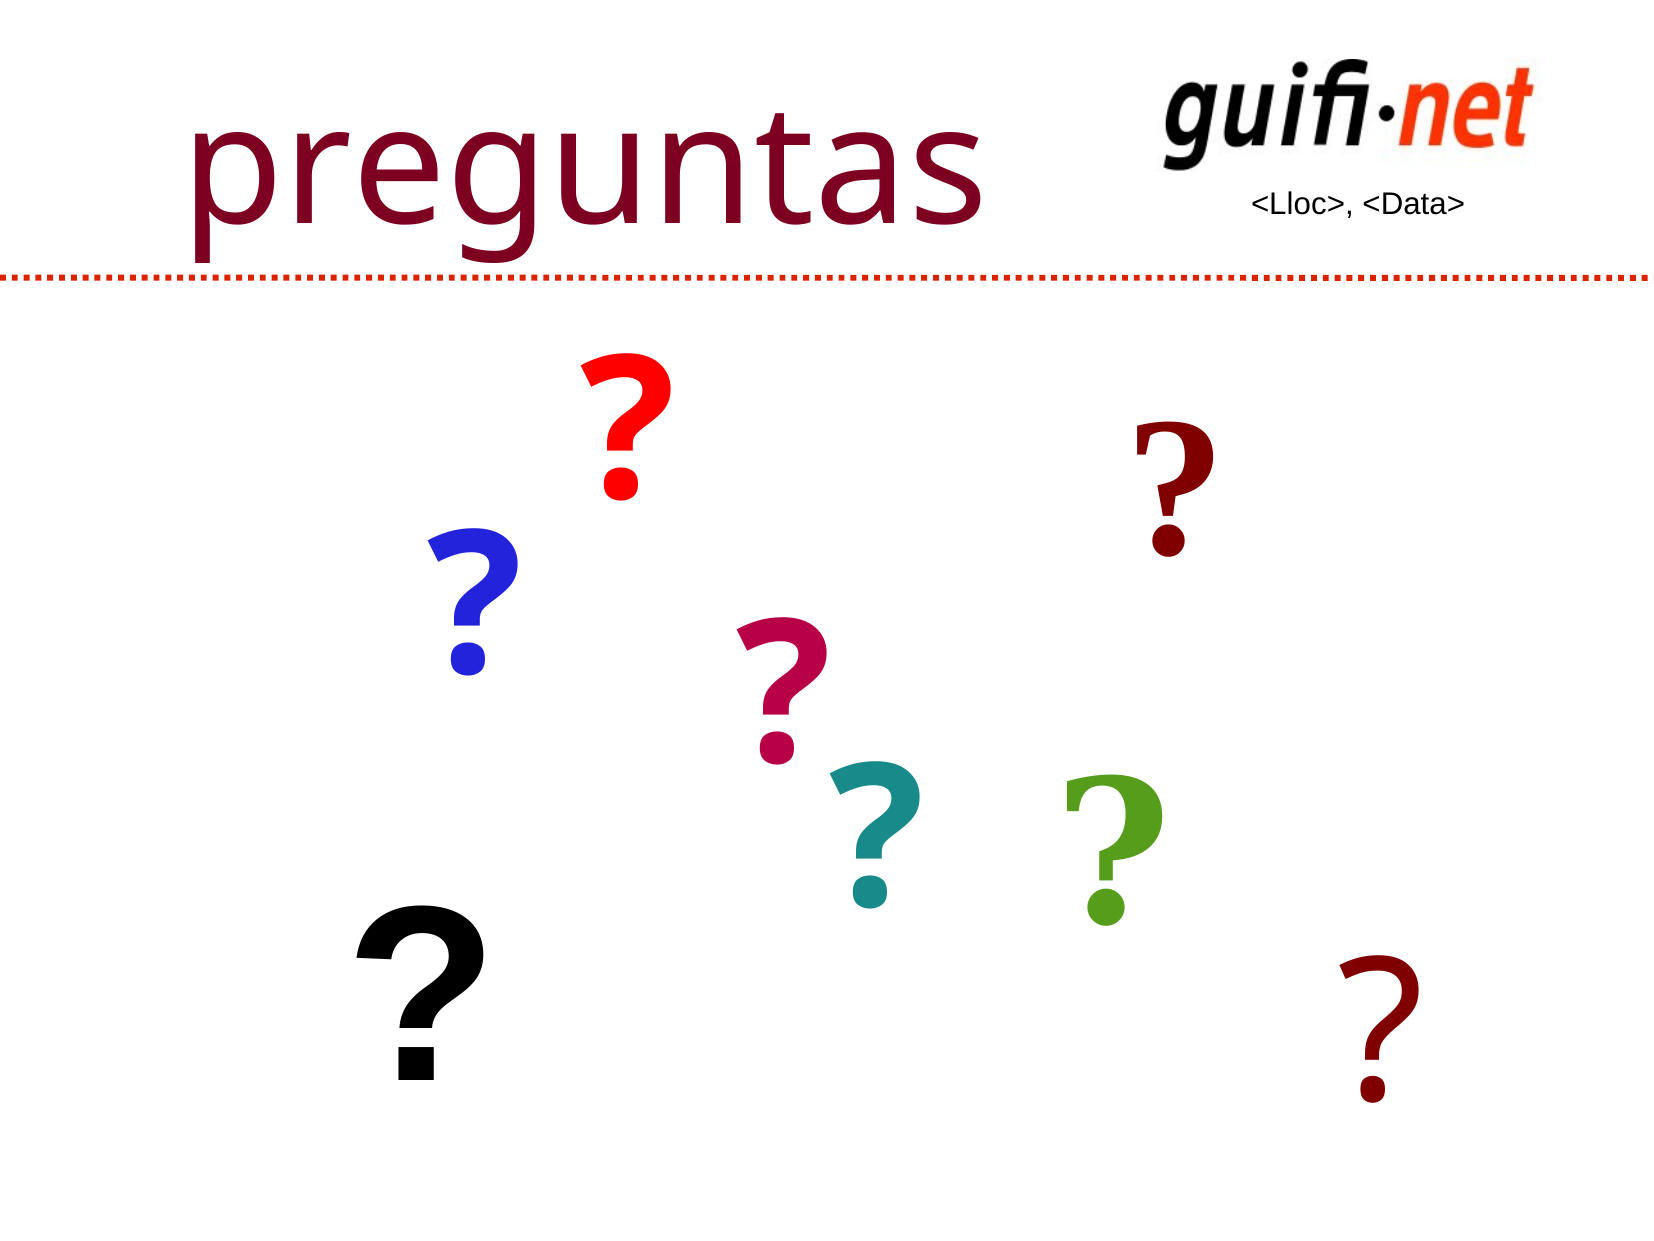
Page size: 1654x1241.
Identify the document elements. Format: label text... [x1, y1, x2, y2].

text_box ? [565, 296, 712, 545]
text_box ? [815, 704, 961, 953]
text_box ? [1322, 899, 1459, 1148]
text_box ? [413, 472, 559, 721]
text_box ? [722, 560, 868, 809]
text_box ? [1110, 354, 1241, 591]
text_box ? [1039, 722, 1187, 973]
title preguntas [76, 59, 1093, 267]
picture [1157, 59, 1542, 172]
text_box ? [330, 832, 514, 1127]
